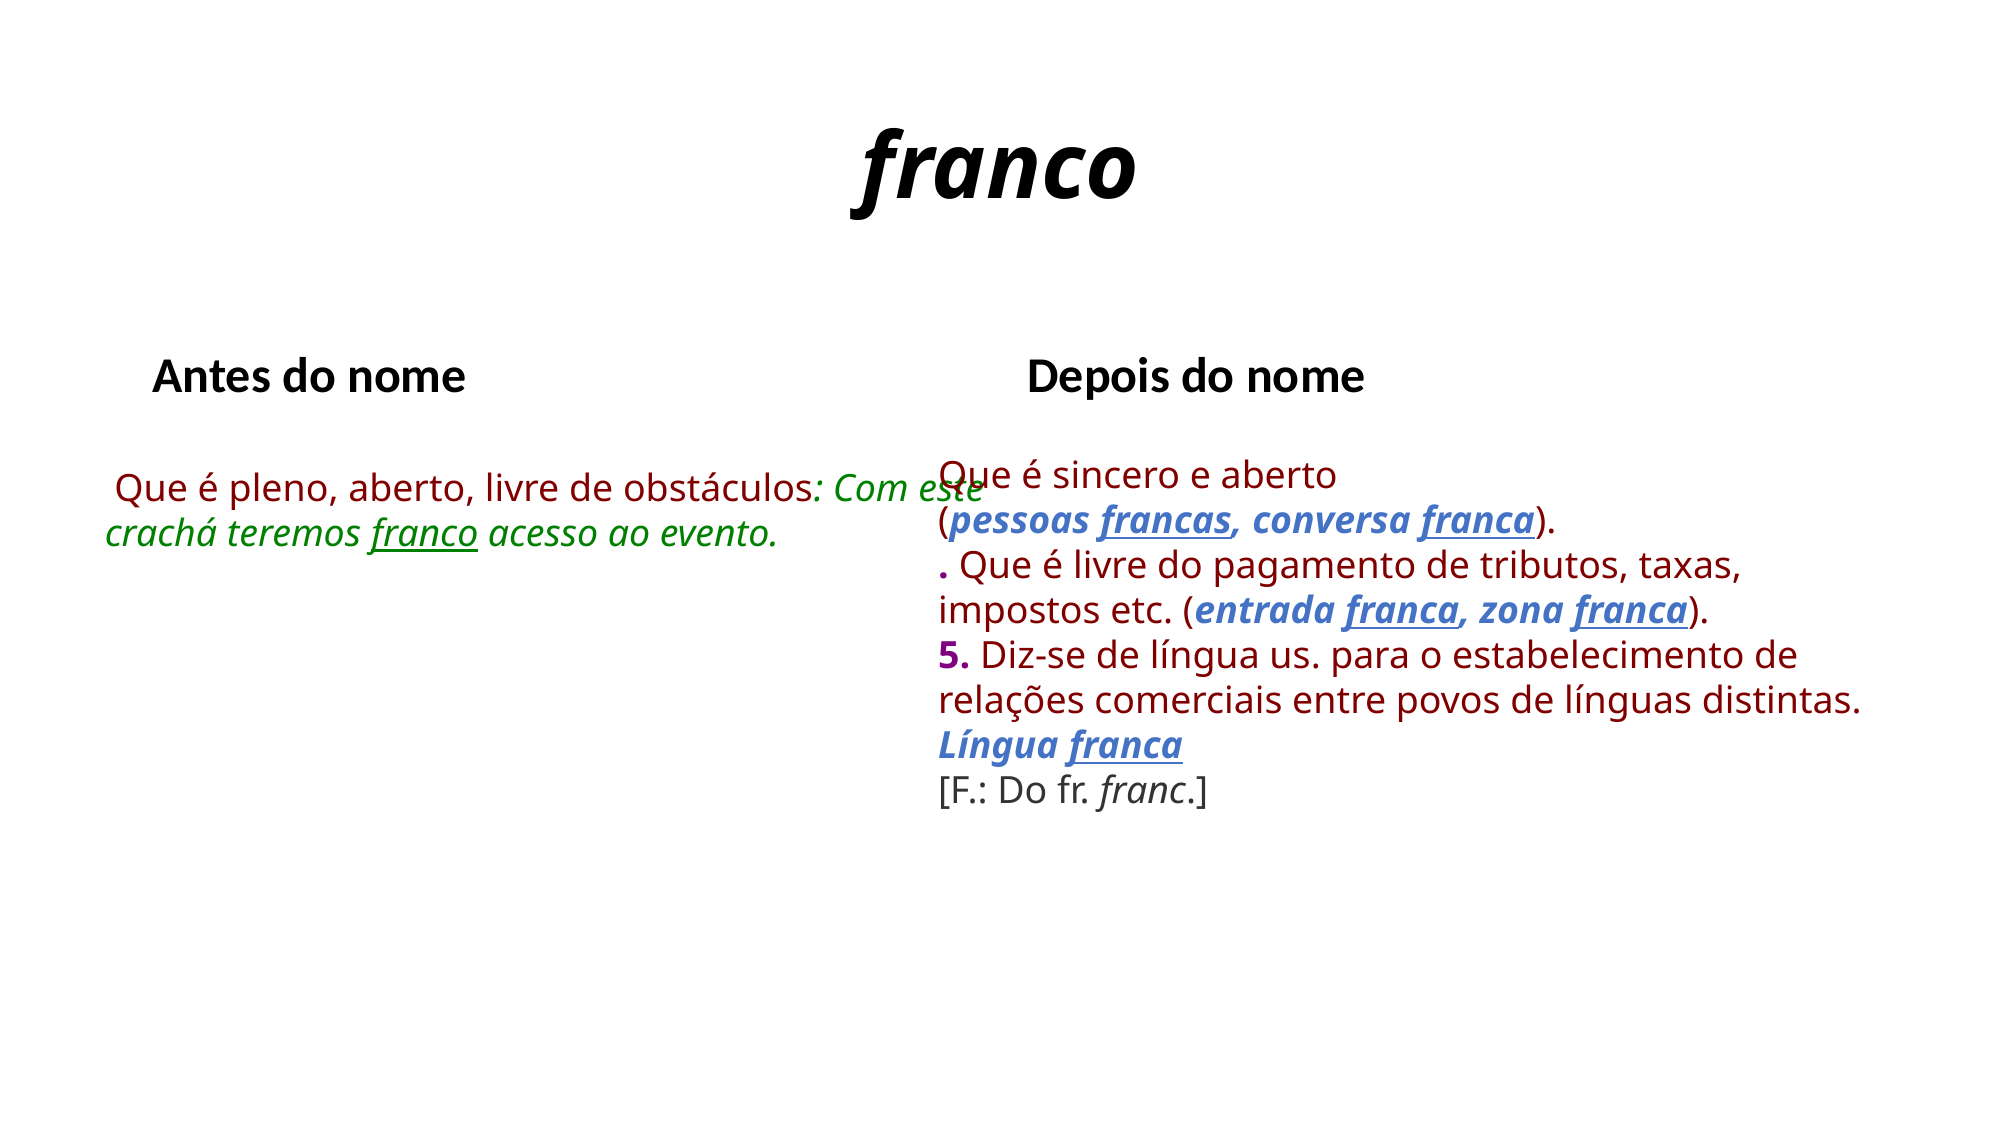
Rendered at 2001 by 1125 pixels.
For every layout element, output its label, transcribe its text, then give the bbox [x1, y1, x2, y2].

text_box Que é pleno, aberto, livre de obstáculos: Com este crachá teremos franco acesso ao evento. [89, 456, 923, 654]
title franco [137, 59, 1863, 278]
list Depois do nome [1012, 275, 1863, 411]
list Antes do nome [137, 275, 984, 411]
text_box Que é sincero e aberto (pessoas francas, conversa franca). . Que é livre do pagamento de tributos, taxas, impostos etc. (entrada franca, zona franca). 5. Diz-se de língua us. para o estabelecimento de relações comerciais entre povos de línguas distintas. Língua franca [F.: Do fr. franc.] [923, 443, 1902, 868]
